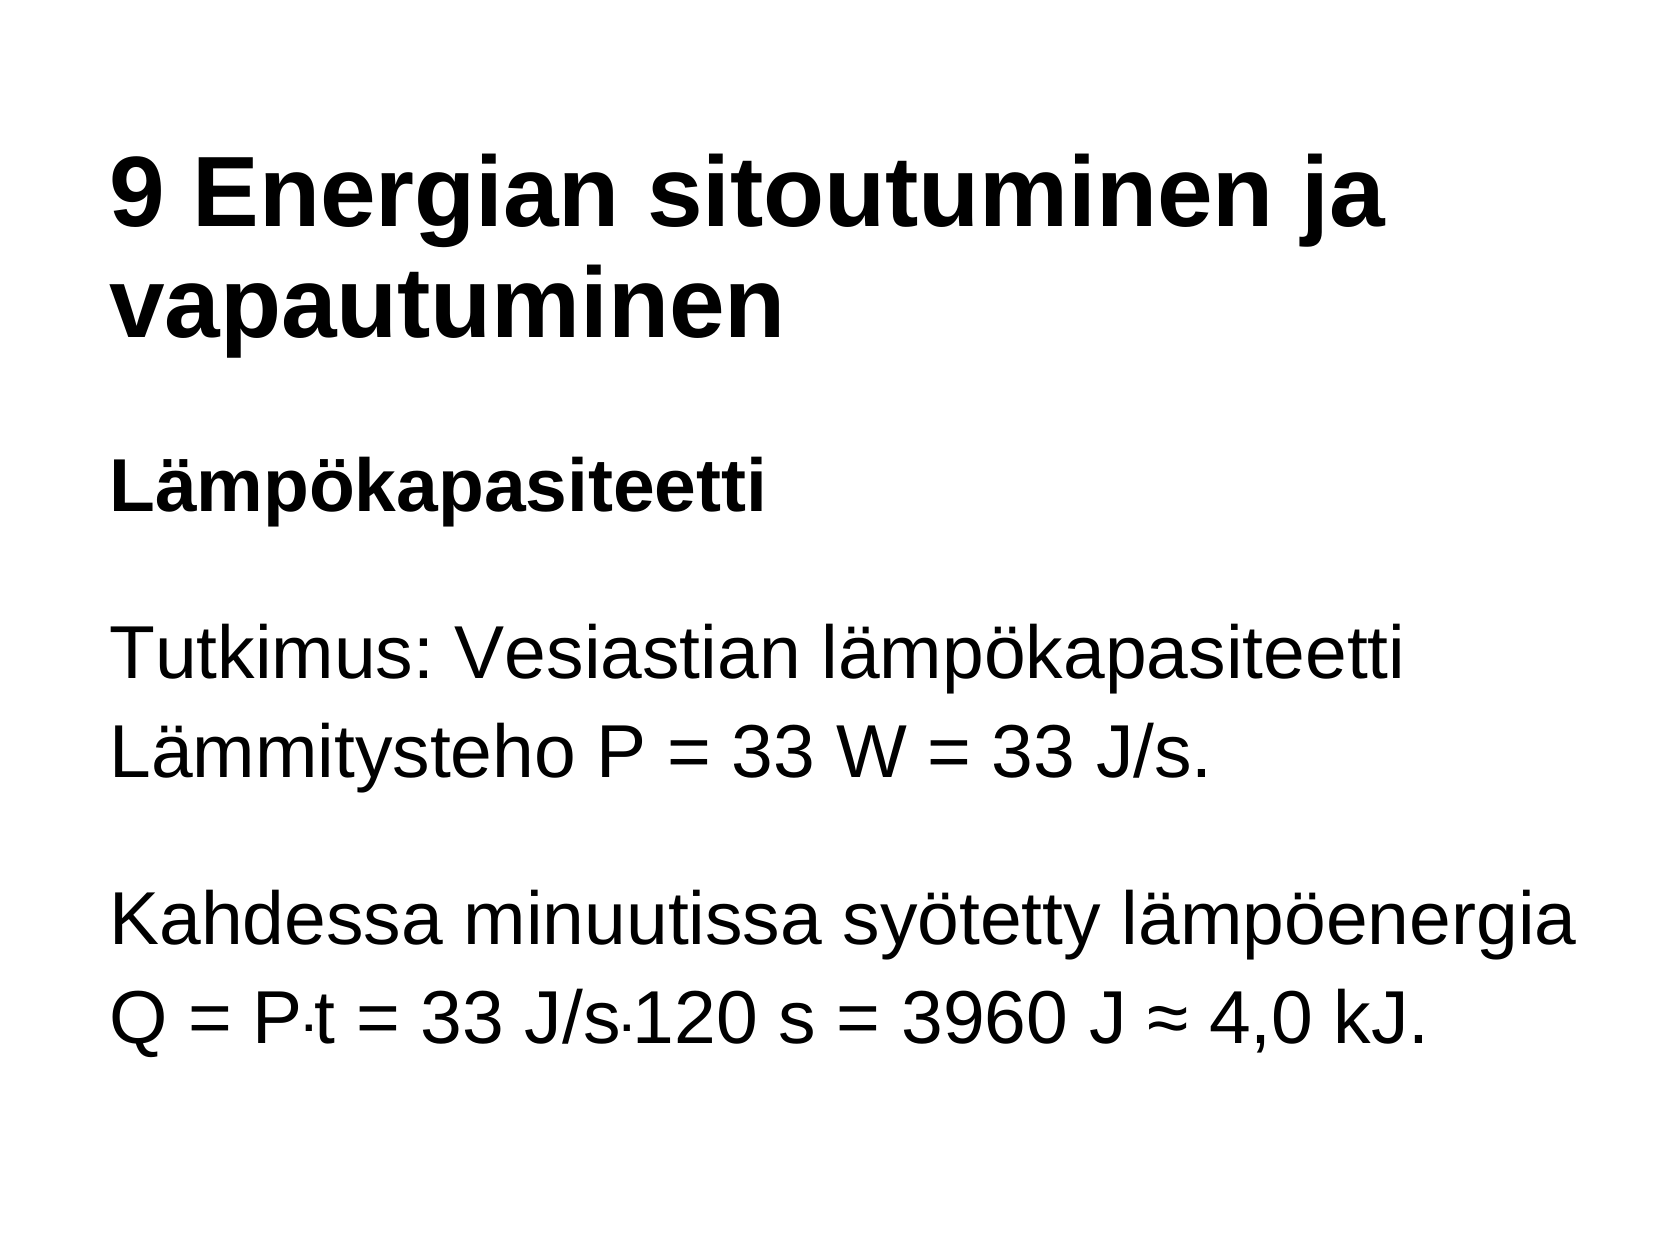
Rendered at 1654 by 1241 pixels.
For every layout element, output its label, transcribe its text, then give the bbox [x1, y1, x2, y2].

text_box 9 Energian sitoutuminen ja vapautuminen Lämpökapasiteetti Tutkimus: Vesiastian lämpökapasiteetti Lämmitysteho P = 33 W = 33 J/s. Kahdessa minuutissa syötetty lämpöenergia Q = P.t = 33 J/s.120 s = 3960 J ≈ 4,0 kJ. [94, 129, 1593, 1063]
